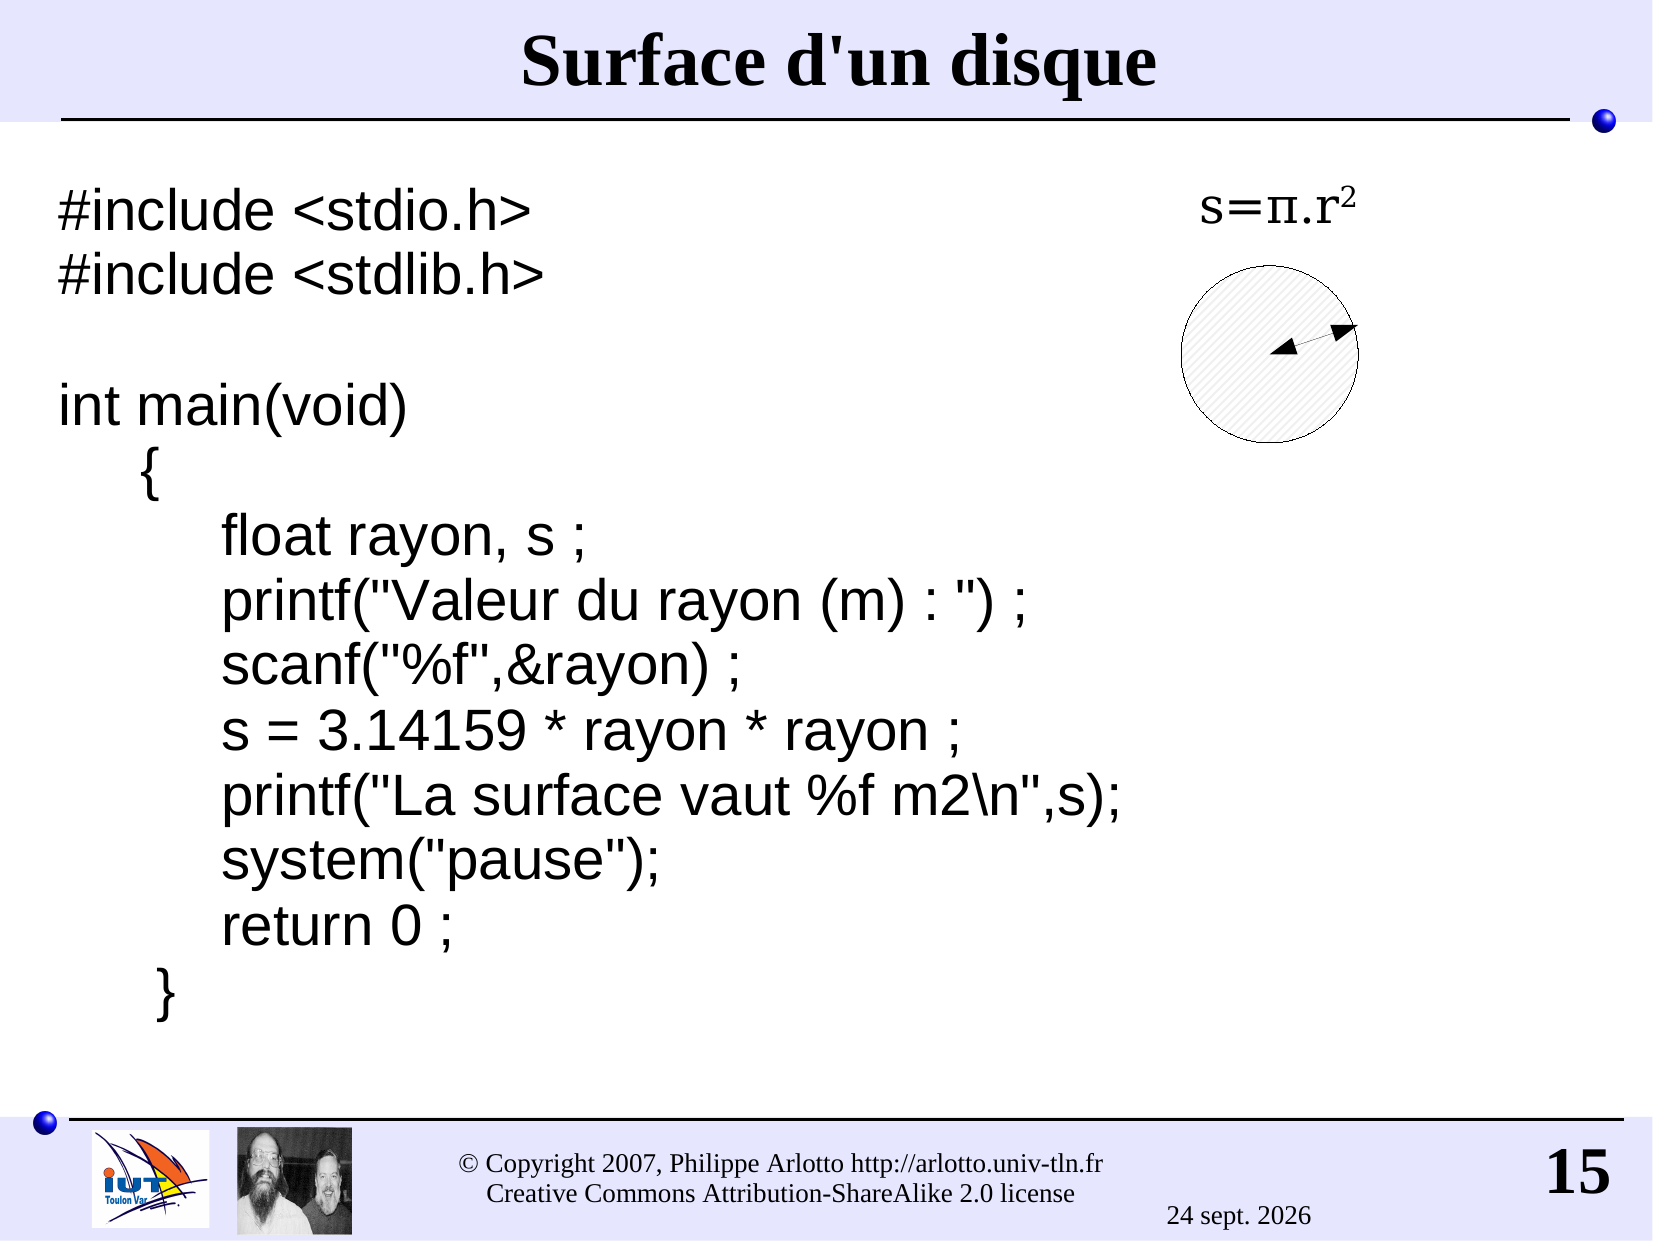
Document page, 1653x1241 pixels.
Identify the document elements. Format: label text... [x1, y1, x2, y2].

picture [237, 1193, 352, 1235]
text_box s=π.r2 [1199, 177, 1359, 237]
title Surface d'un disque [95, 11, 1585, 110]
text_box #include <stdio.h> #include <stdlib.h> int main(void) { float rayon, s ; printf("Valeur du rayon (m) : ") ; scanf("%f",&rayon) ; s = 3.14159 * rayon * rayon ; printf("La surface vaut %f m2\n",s); system("pause"); return 0 ; } [58, 177, 1124, 1193]
text_box [1181, 265, 1359, 443]
